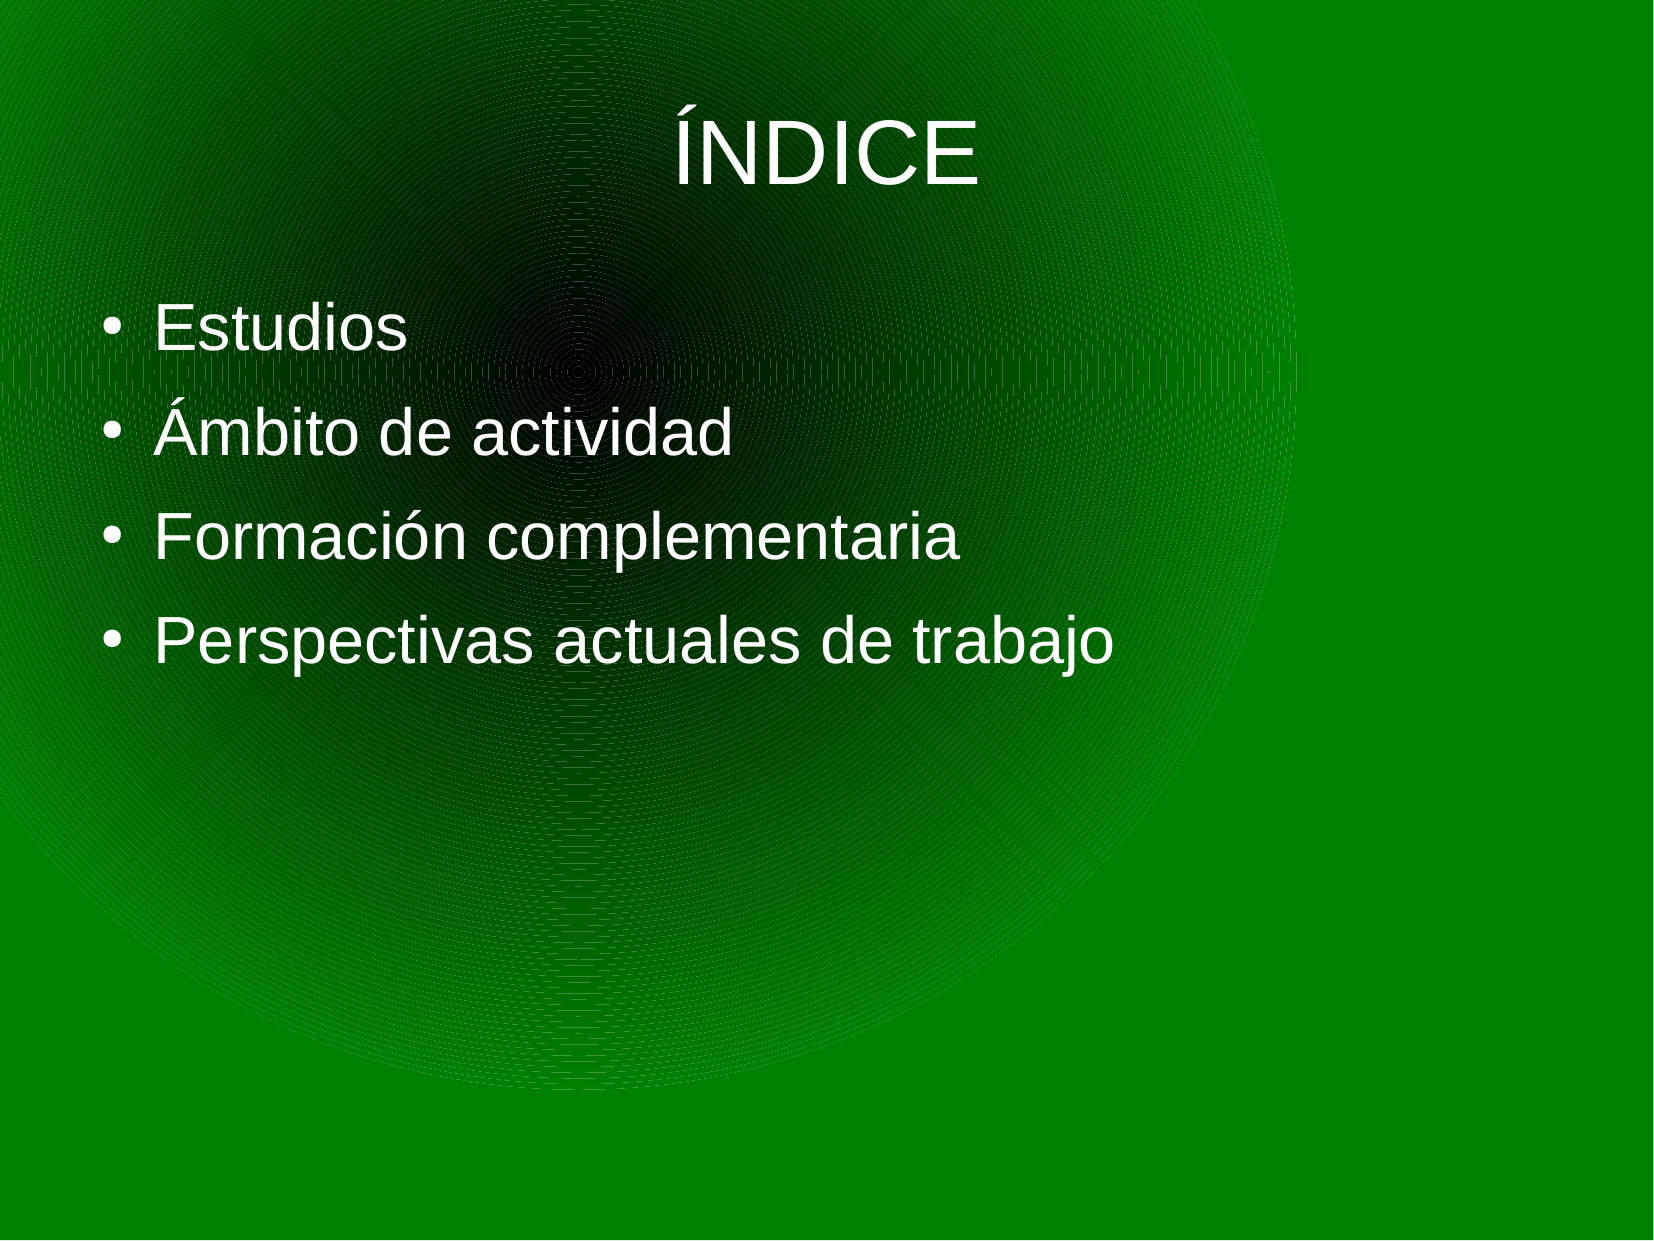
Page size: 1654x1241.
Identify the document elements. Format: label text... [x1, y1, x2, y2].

list Estudios Ámbito de actividad Formación complementaria Perspectivas actuales de trabajo [82, 290, 1571, 1109]
title ÍNDICE [82, 49, 1571, 257]
